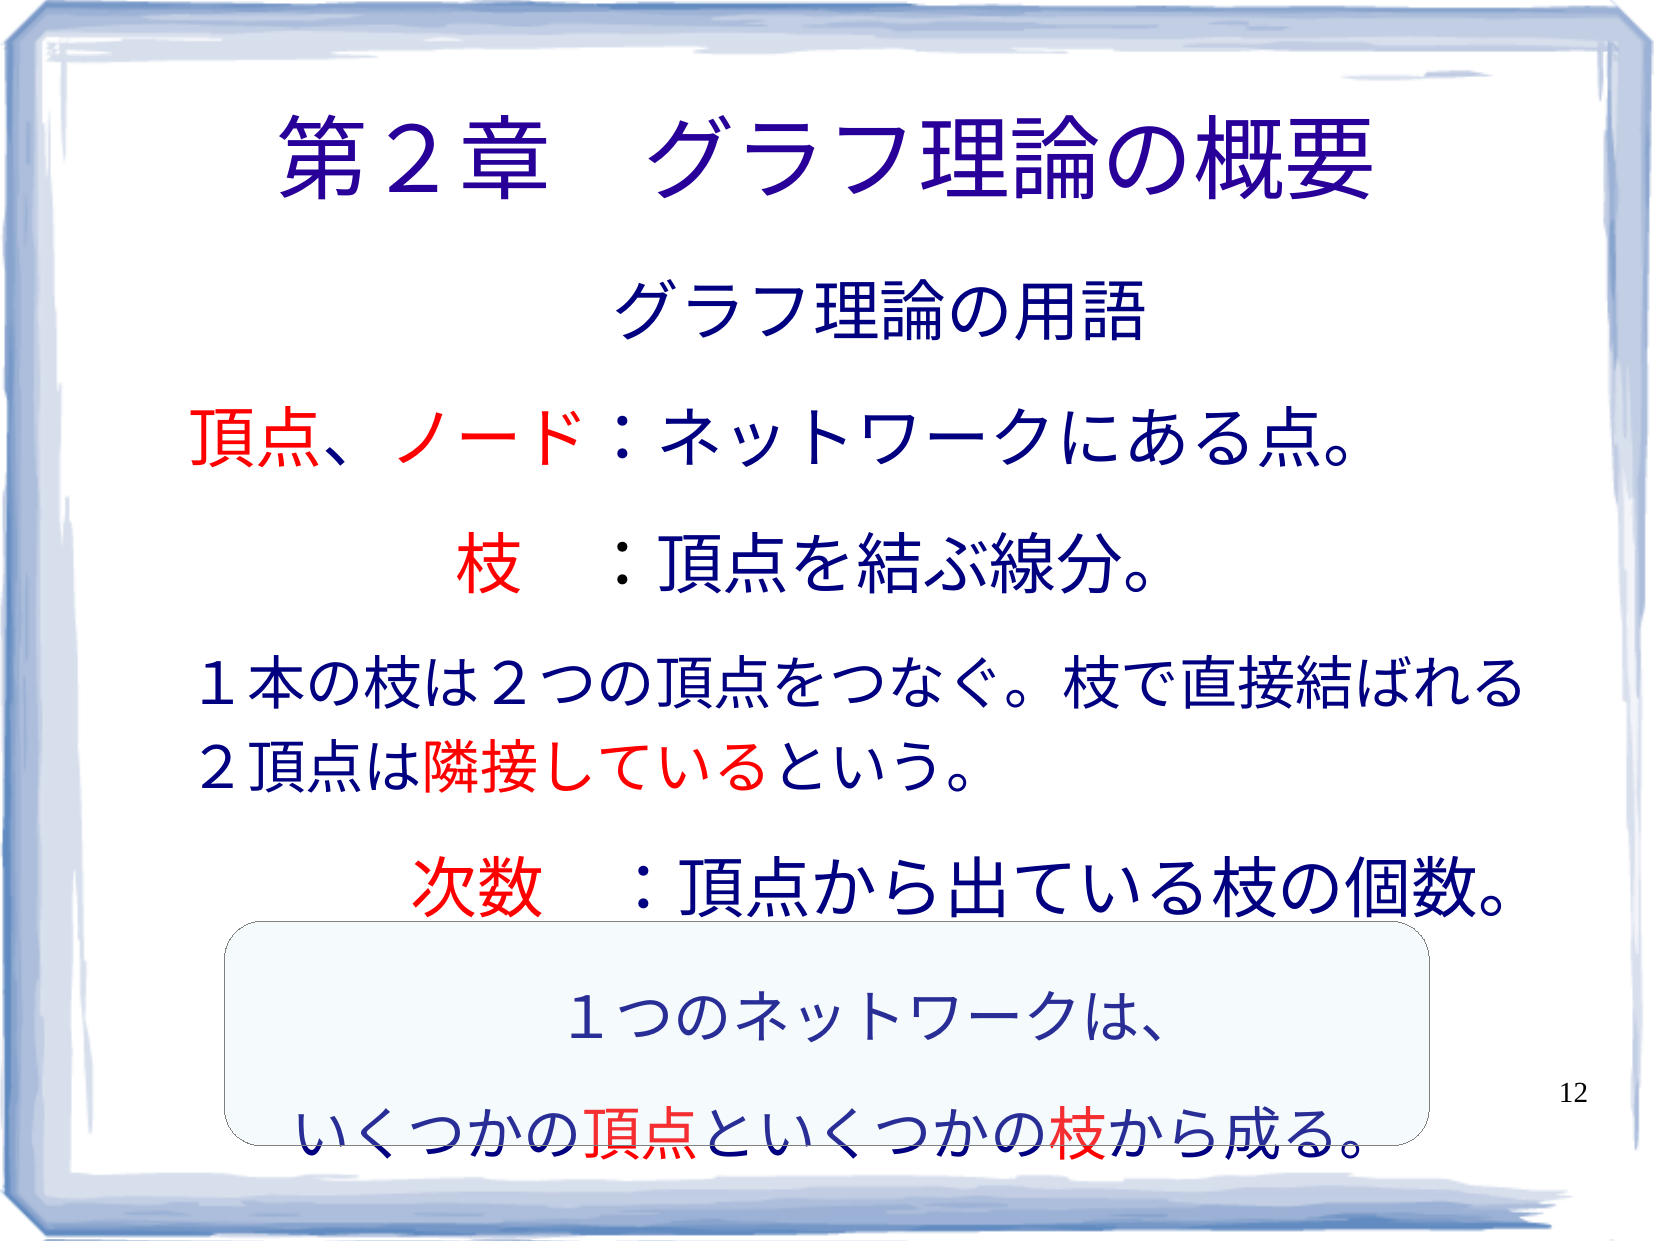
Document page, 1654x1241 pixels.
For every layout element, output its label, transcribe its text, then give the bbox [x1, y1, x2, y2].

text_box [224, 921, 1430, 1146]
picture [0, 0, 1654, 1241]
title 第２章 グラフ理論の概要 [82, 49, 1571, 257]
list グラフ理論の用語 頂点、ノード：ネットワークにある点。 枝 ：頂点を結ぶ線分。 １本の枝は２つの頂点をつなぐ。枝で直接結ばれる２頂点は隣接しているという。 次数 ：頂点から出ている枝の個数。 １つのネットワークは、 いくつかの頂点といくつかの枝から成る。 [118, 258, 1571, 1117]
